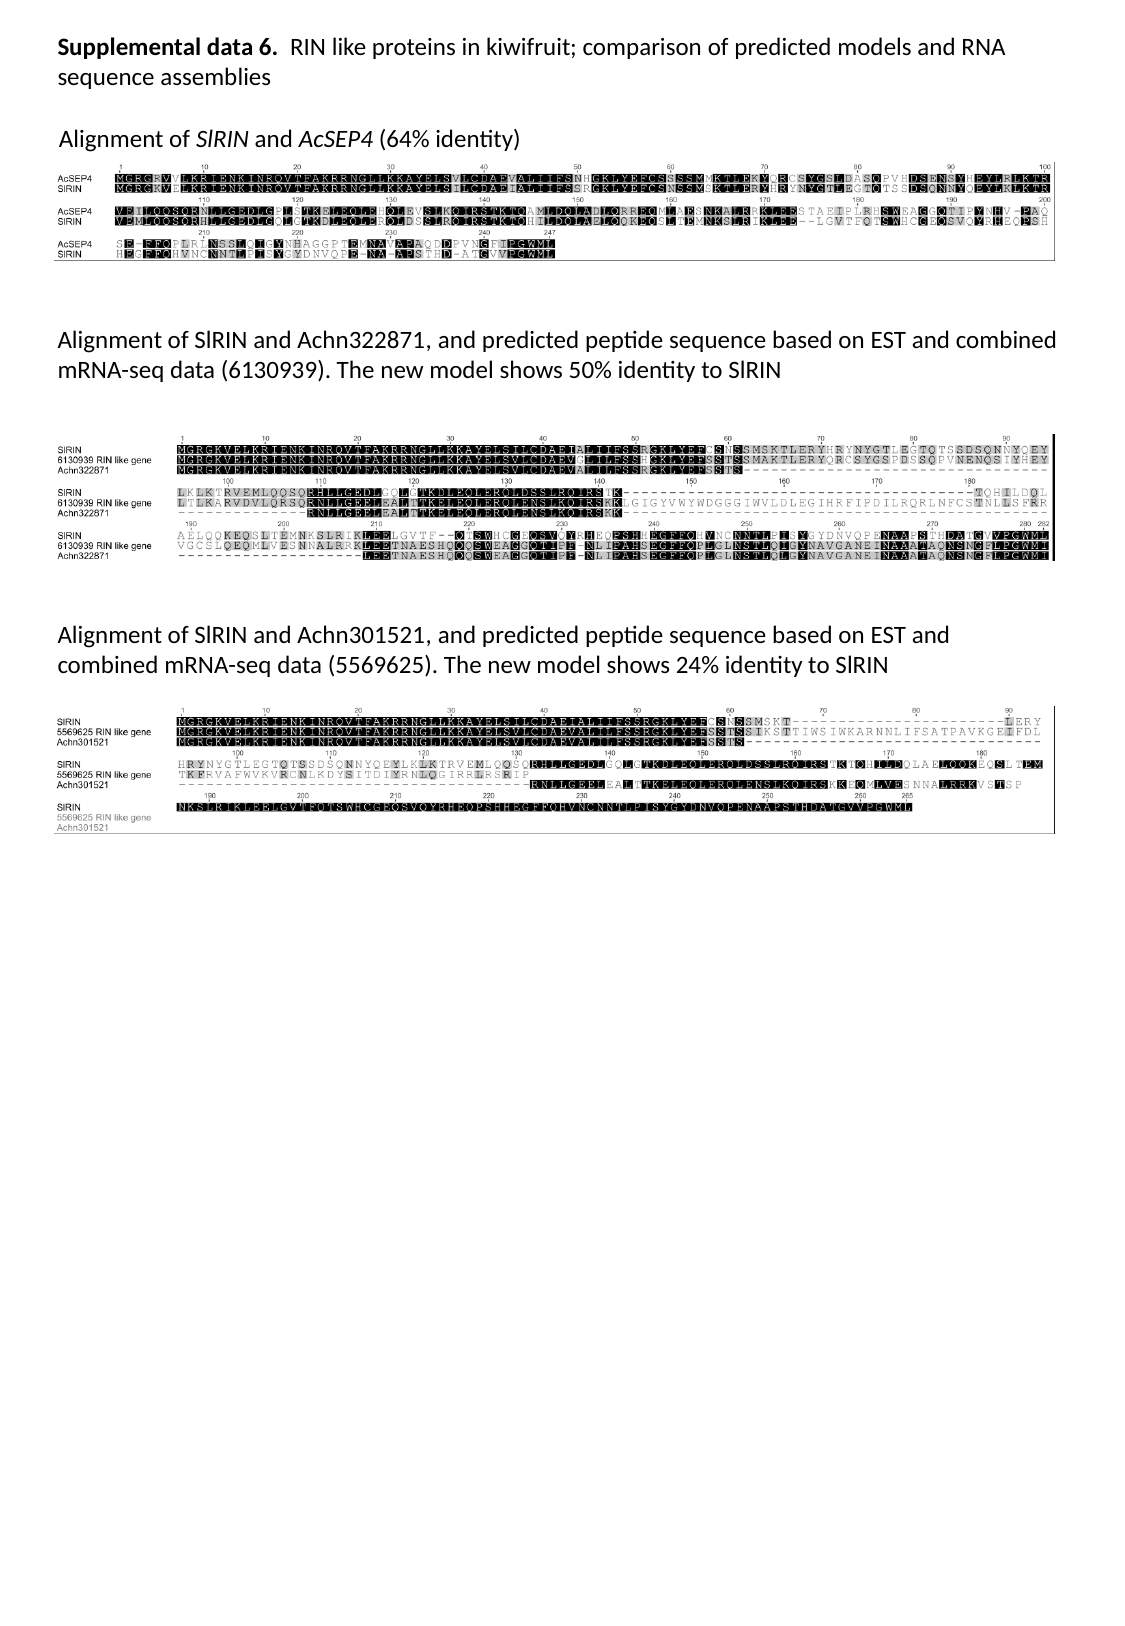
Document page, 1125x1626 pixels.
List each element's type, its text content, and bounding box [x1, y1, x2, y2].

text_box Alignment of SlRIN and AcSEP4 (64% identity) [44, 115, 536, 161]
text_box Supplemental data 6. RIN like proteins in kiwifruit; comparison of predicted models and RNA sequence assemblies [42, 22, 1071, 98]
picture [54, 434, 1055, 561]
text_box Alignment of SlRIN and Achn301521, and predicted peptide sequence based on EST and combined mRNA-seq data (5569625). The new model shows 24% identity to SlRIN [42, 611, 1047, 687]
picture [54, 162, 1055, 261]
text_box Alignment of SlRIN and Achn322871, and predicted peptide sequence based on EST and combined mRNA-seq data (6130939). The new model shows 50% identity to SlRIN [42, 316, 1106, 392]
picture [54, 706, 1055, 834]
